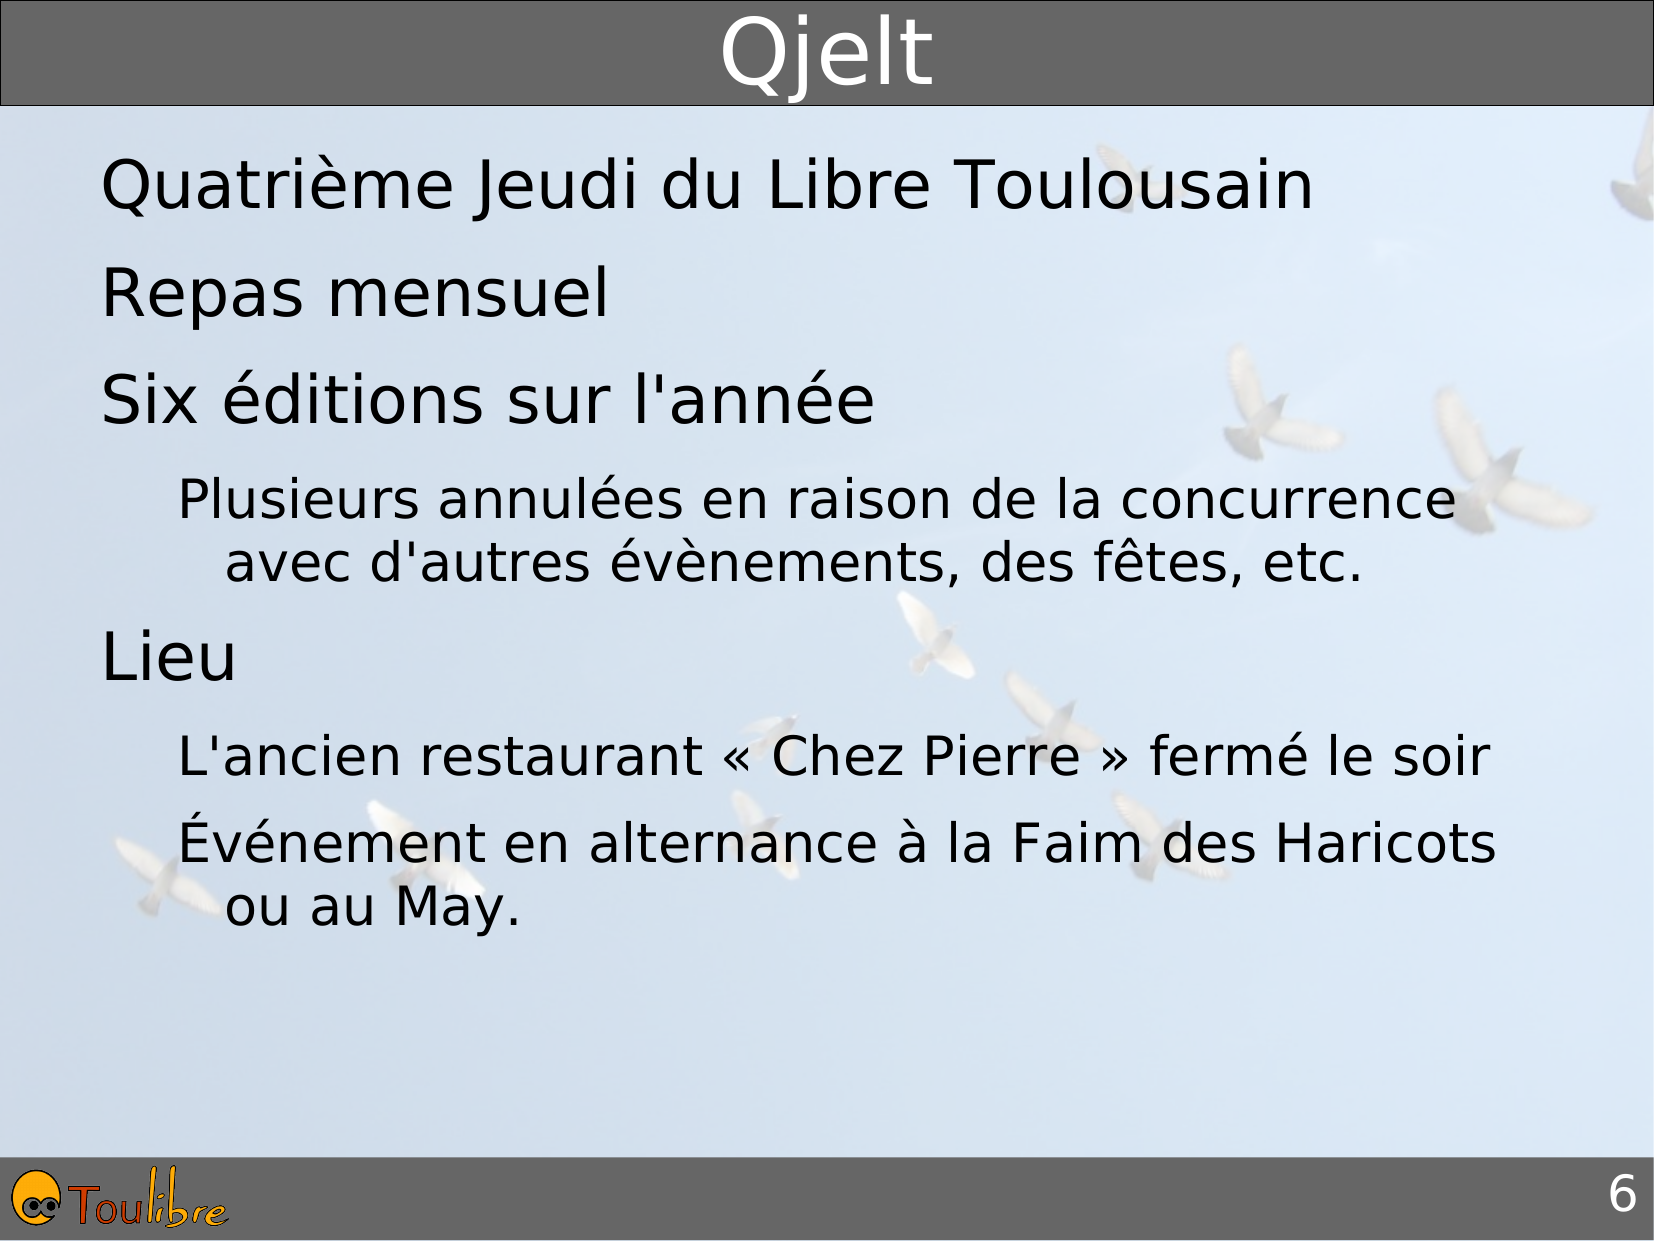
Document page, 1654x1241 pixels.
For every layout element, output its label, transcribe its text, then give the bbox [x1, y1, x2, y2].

list Quatrième Jeudi du Libre Toulousain Repas mensuel Six éditions sur l'année Plusieurs annulées en raison de la concurrence avec d'autres évènements, des fêtes, etc. Lieu L'ancien restaurant « Chez Pierre » fermé le soir Événement en alternance à la Faim des Haricots ou au May. [82, 146, 1571, 1094]
title Qjelt [0, 0, 1654, 107]
picture [11, 1165, 229, 1228]
